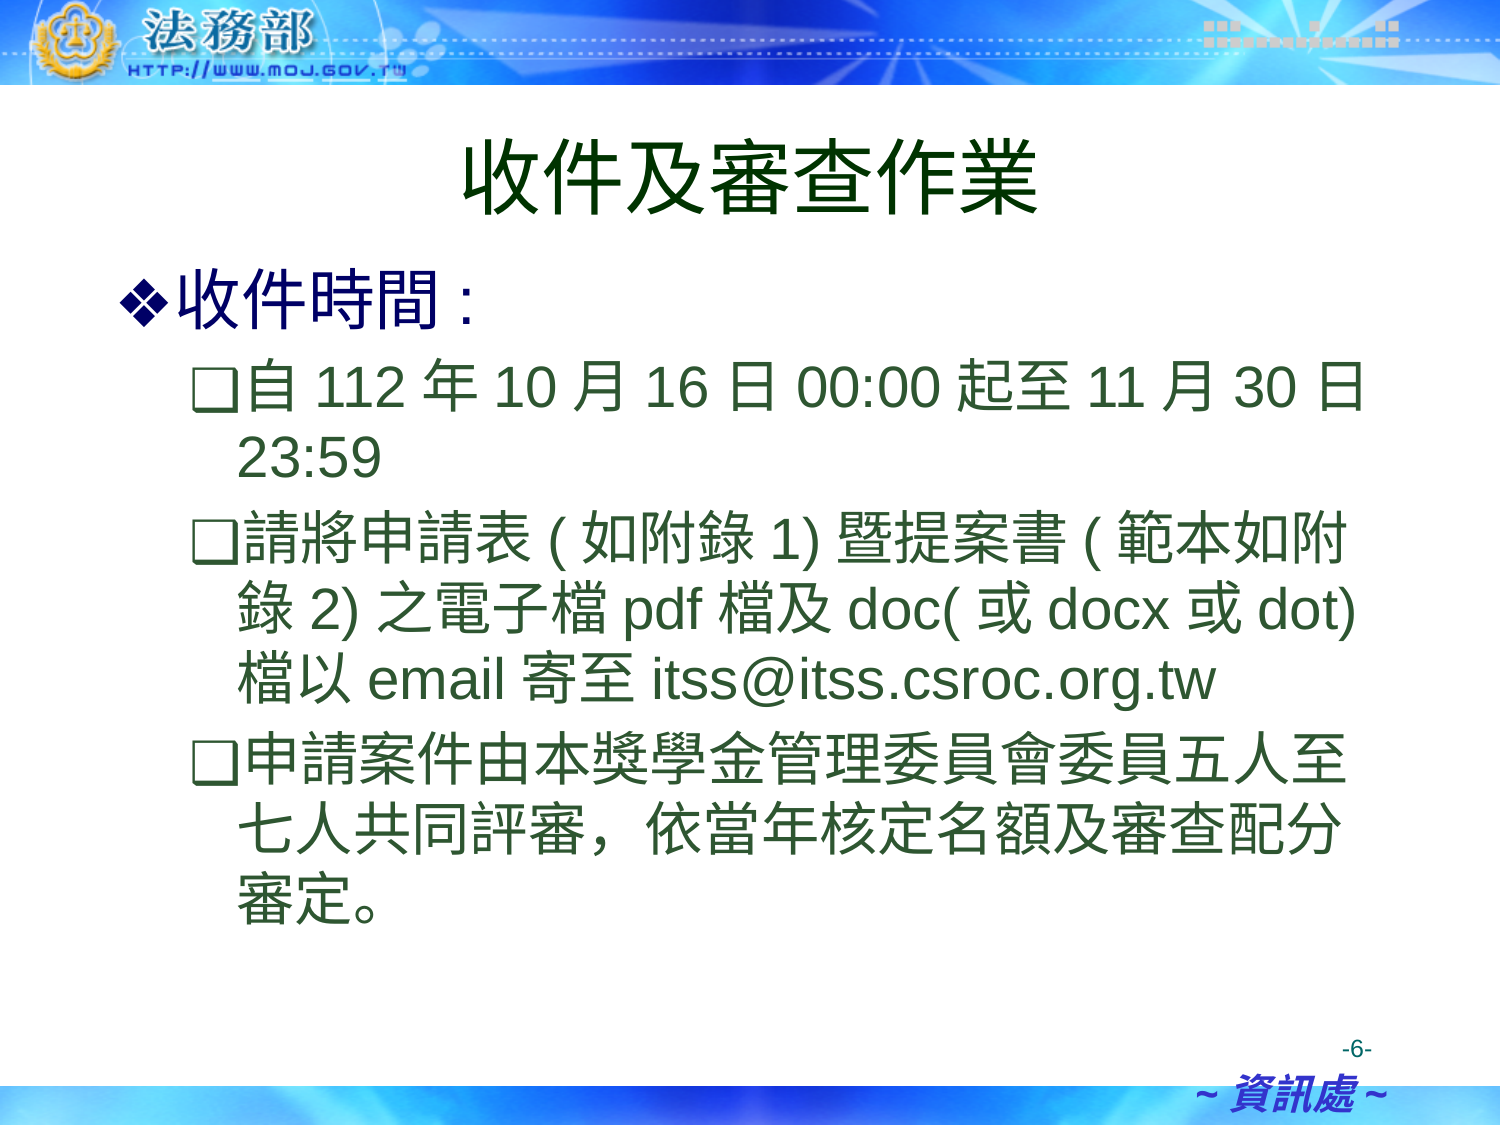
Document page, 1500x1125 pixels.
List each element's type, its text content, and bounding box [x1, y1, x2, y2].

list 收件時間: 自112年10月16日00:00起至11月30日23:59 請將申請表(如附錄1)暨提案書(範本如附錄2)之電子檔pdf檔及doc(或docx或dot)檔以email寄至itss@itss.csroc.org.tw 申請案件由本獎學金管理委員會委員五人至七人共同評審，依當年核定名額及審查配分審定。 [99, 249, 1400, 1013]
picture [0, 1086, 1500, 1125]
title 收件及審查作業 [99, 99, 1400, 249]
text_box -<number>- [1074, 1024, 1388, 1100]
picture [1332, 1100, 1338, 1108]
picture [0, 0, 1500, 85]
picture [1319, 1103, 1326, 1109]
